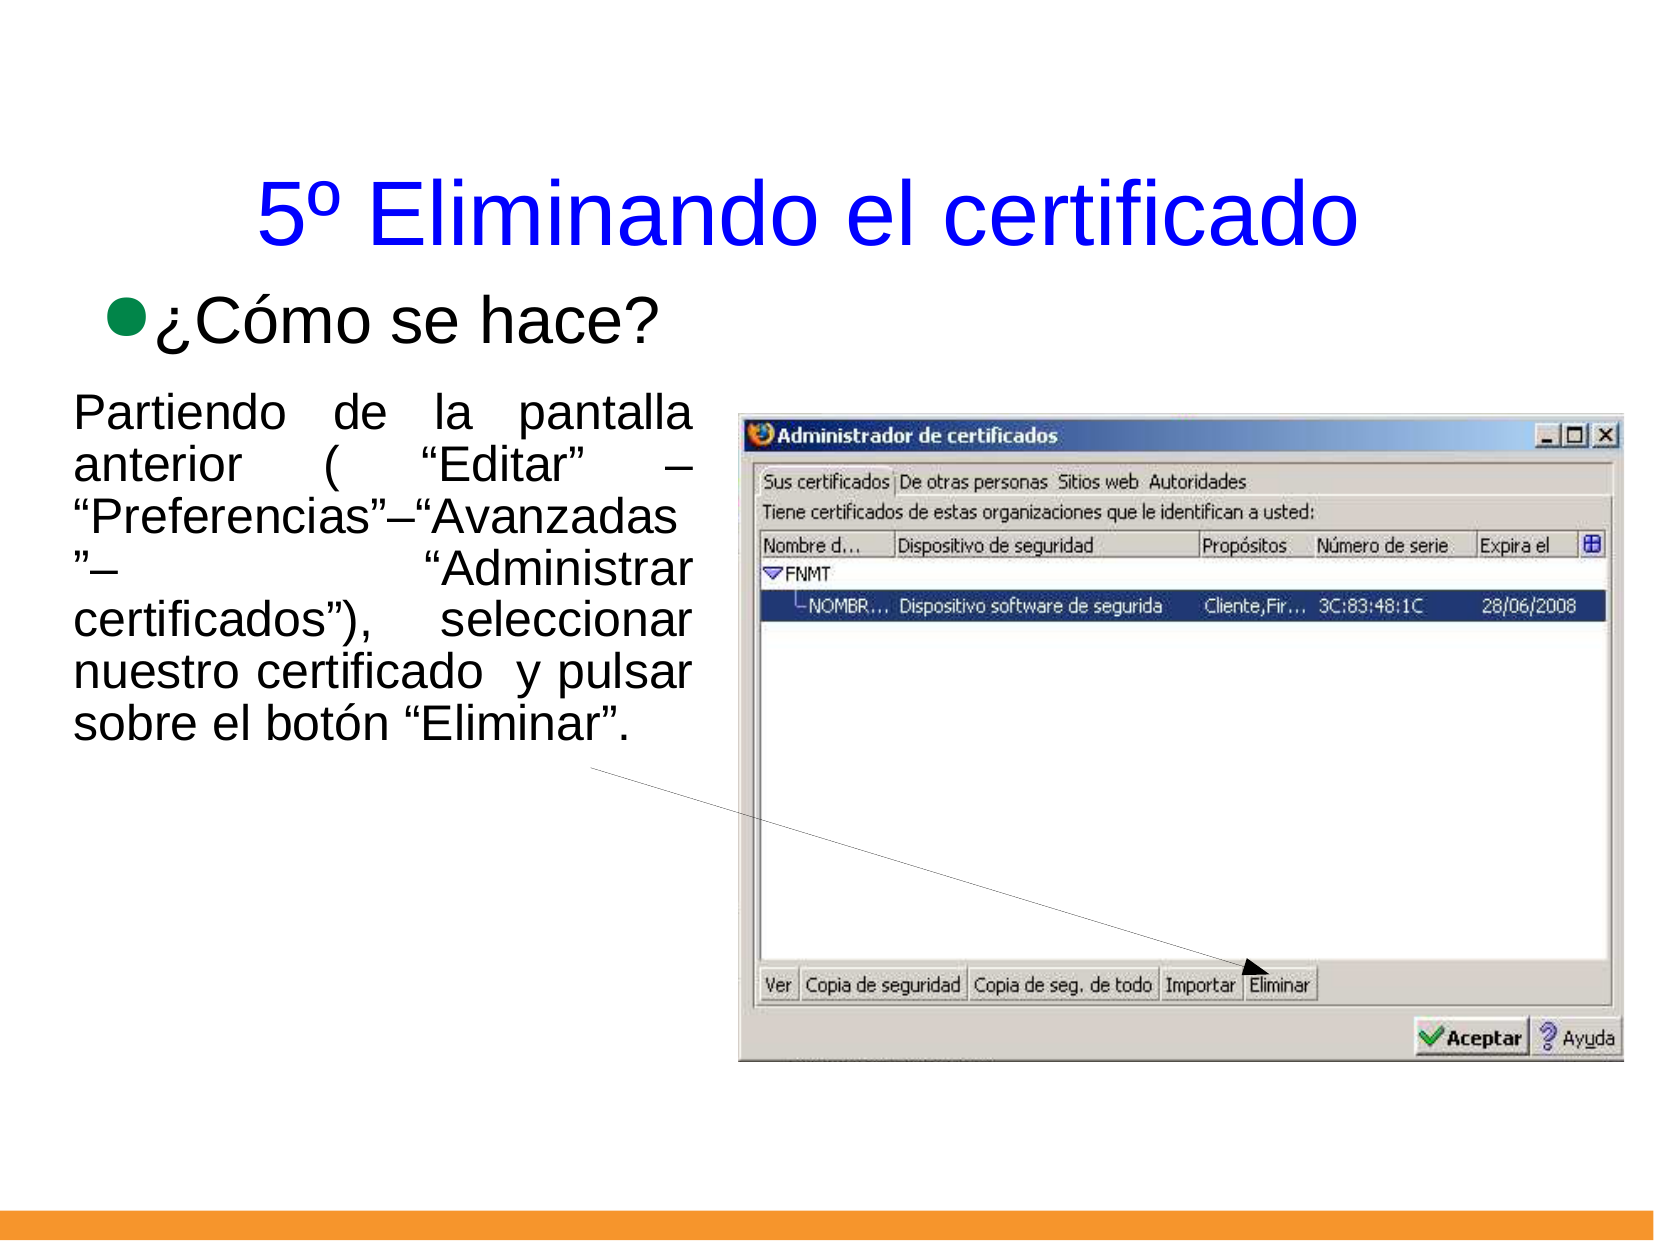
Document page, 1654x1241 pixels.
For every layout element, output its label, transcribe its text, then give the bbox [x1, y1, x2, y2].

picture [738, 413, 1625, 1062]
title 5º Eliminando el certificado [65, 161, 1554, 266]
text_box Partiendo de la pantalla anterior ( “Editar” – “Preferencias”–“Avanzadas”– “Administrar certificados”), seleccionar nuestro certificado y pulsar sobre el botón “Eliminar”. [59, 380, 709, 1167]
list ¿Cómo se hace? [82, 283, 1572, 373]
